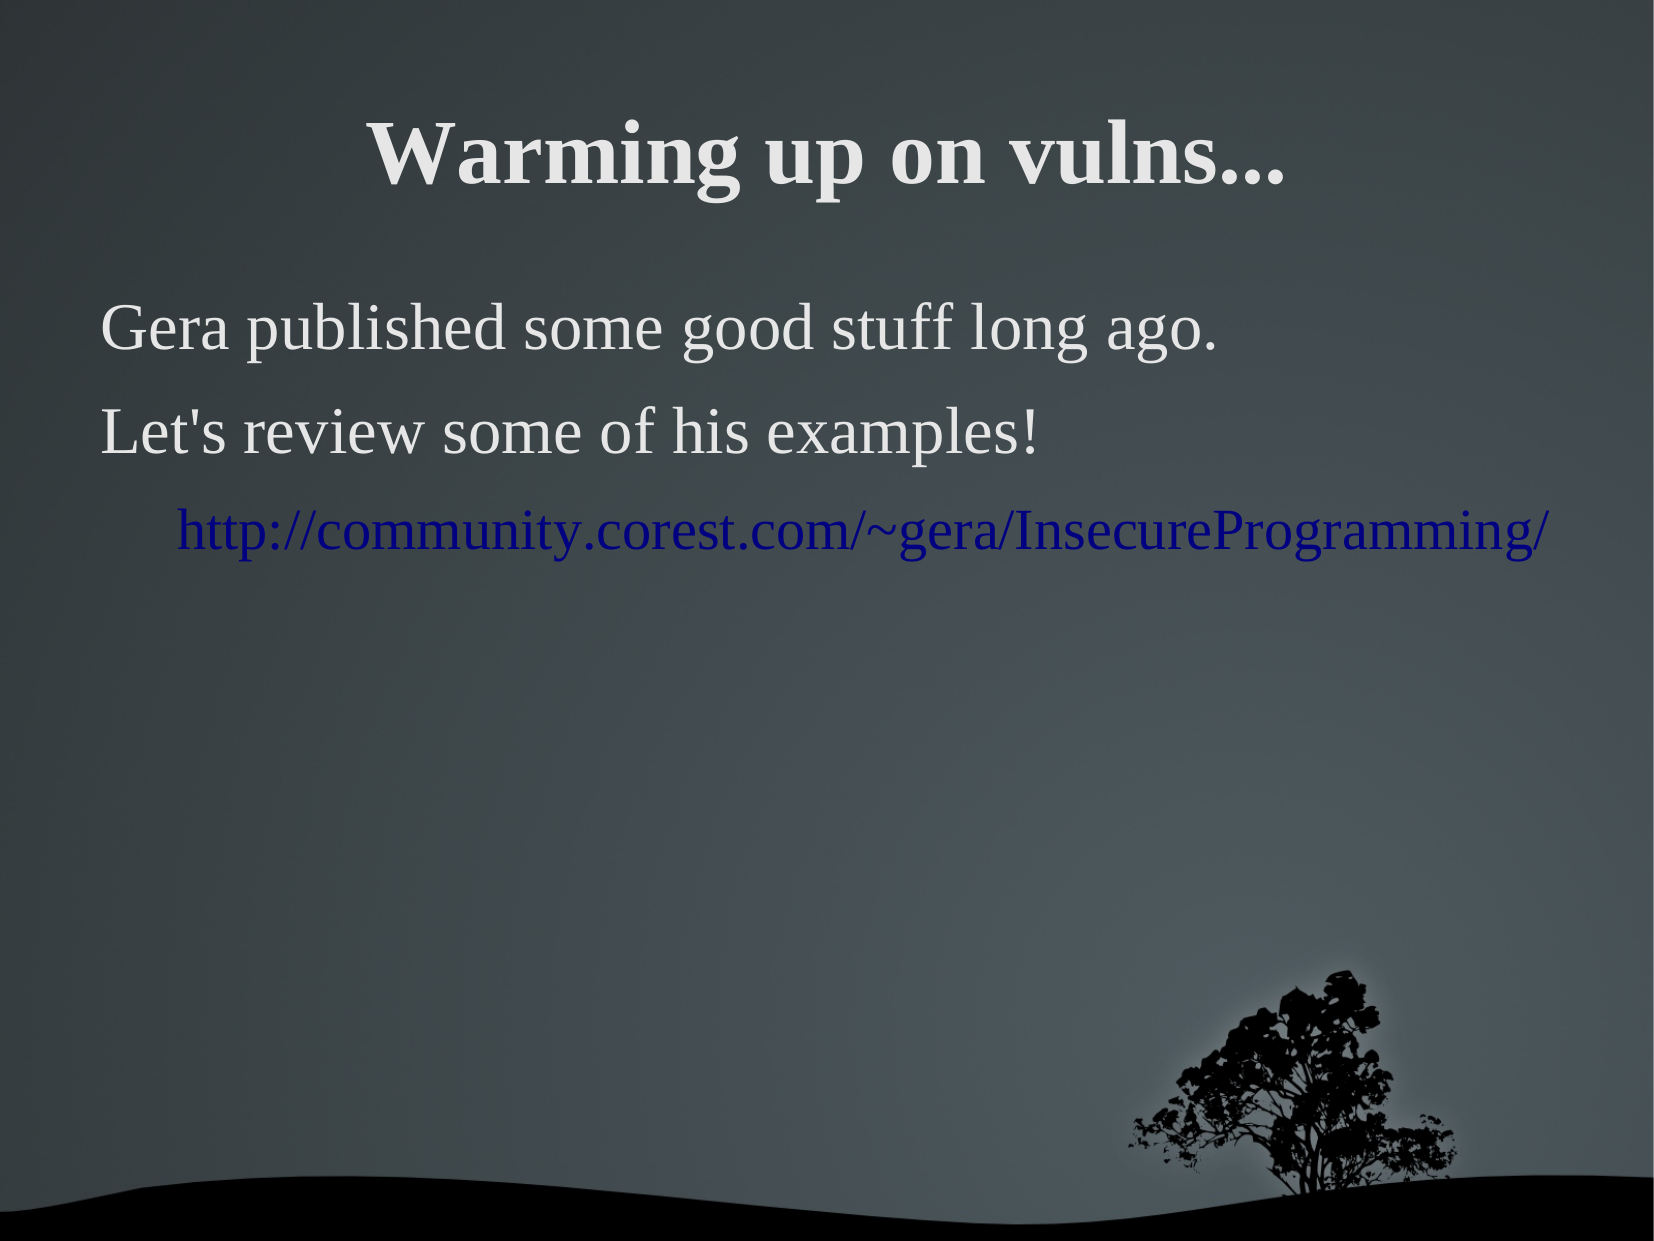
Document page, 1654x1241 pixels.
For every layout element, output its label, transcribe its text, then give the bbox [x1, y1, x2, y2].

picture [0, 0, 1654, 1241]
title Warming up on vulns... [82, 56, 1571, 250]
list Gera published some good stuff long ago. Let's review some of his examples! http://community.corest.com/~gera/InsecureProgramming/ [82, 290, 1571, 1094]
